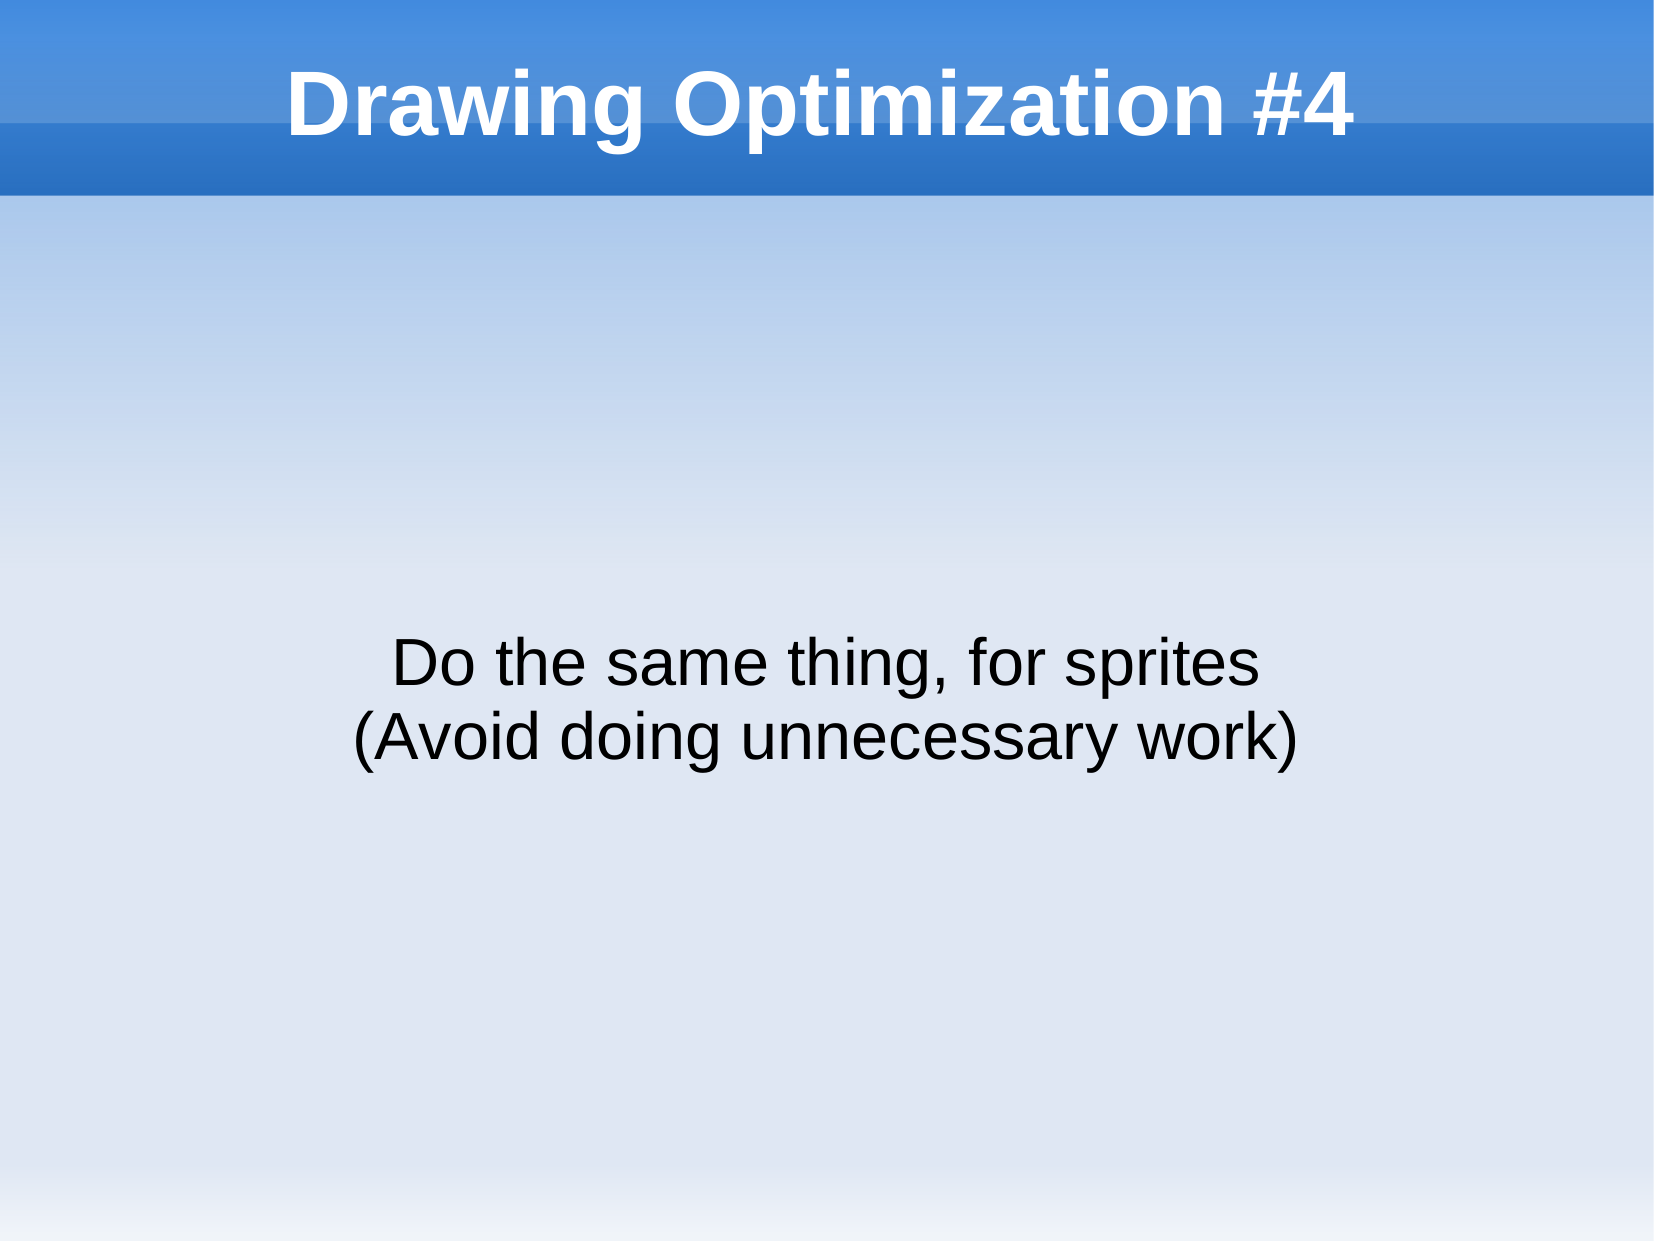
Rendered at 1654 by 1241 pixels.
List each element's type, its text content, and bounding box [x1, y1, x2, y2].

picture [0, 0, 1654, 1241]
subtitle Do the same thing, for sprites (Avoid doing unnecessary work) [82, 290, 1571, 1109]
title Drawing Optimization #4 [76, 0, 1565, 208]
